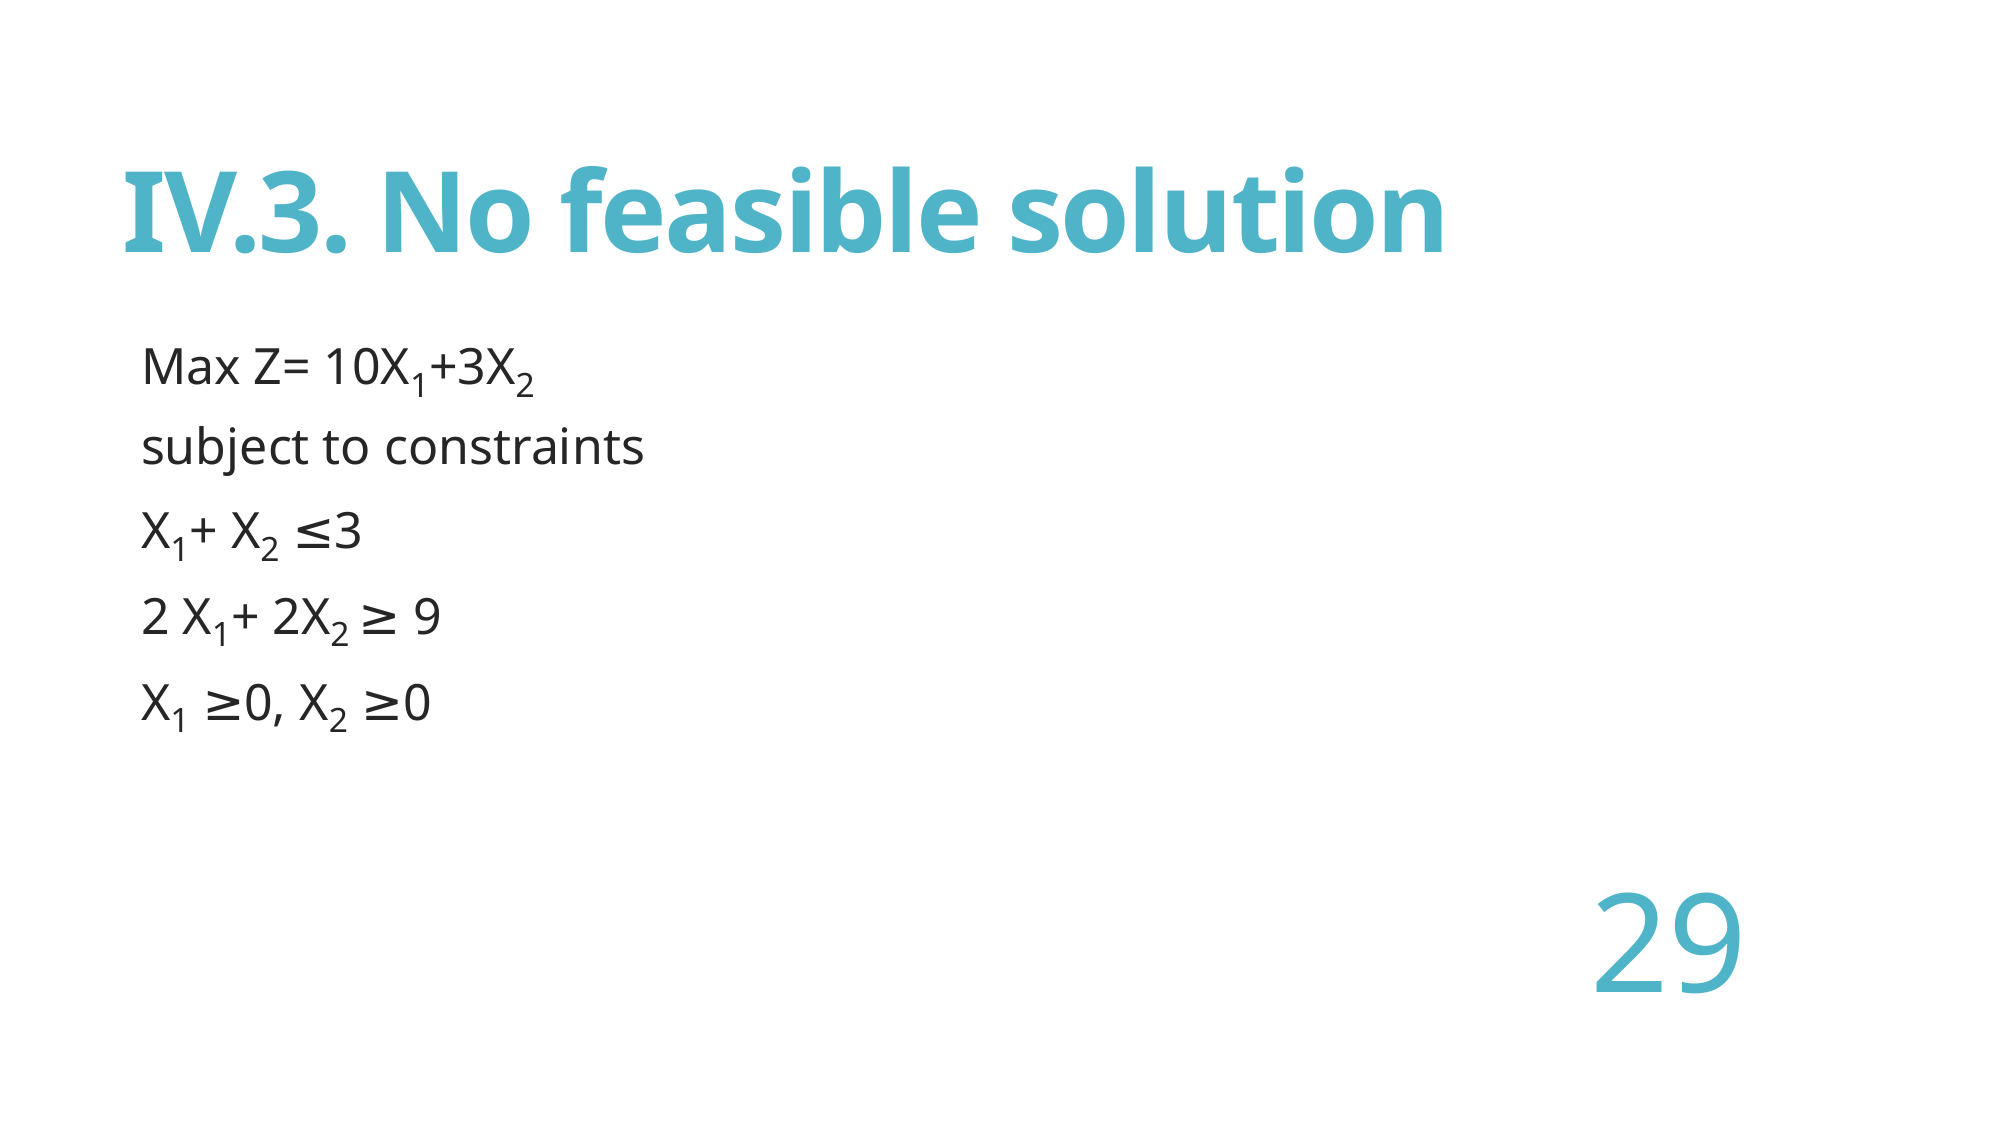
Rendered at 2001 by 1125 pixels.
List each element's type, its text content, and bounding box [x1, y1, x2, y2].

text_box IV.3. No feasible solution [107, 81, 1875, 354]
text_box Max Z= 10X1+3X2 subject to constraints X1+ X2 ≤3 2 X1+ 2X2 ≥ 9 X1 ≥0, X2 ≥0 [111, 329, 1876, 948]
text_box <number> [1575, 820, 1863, 1051]
